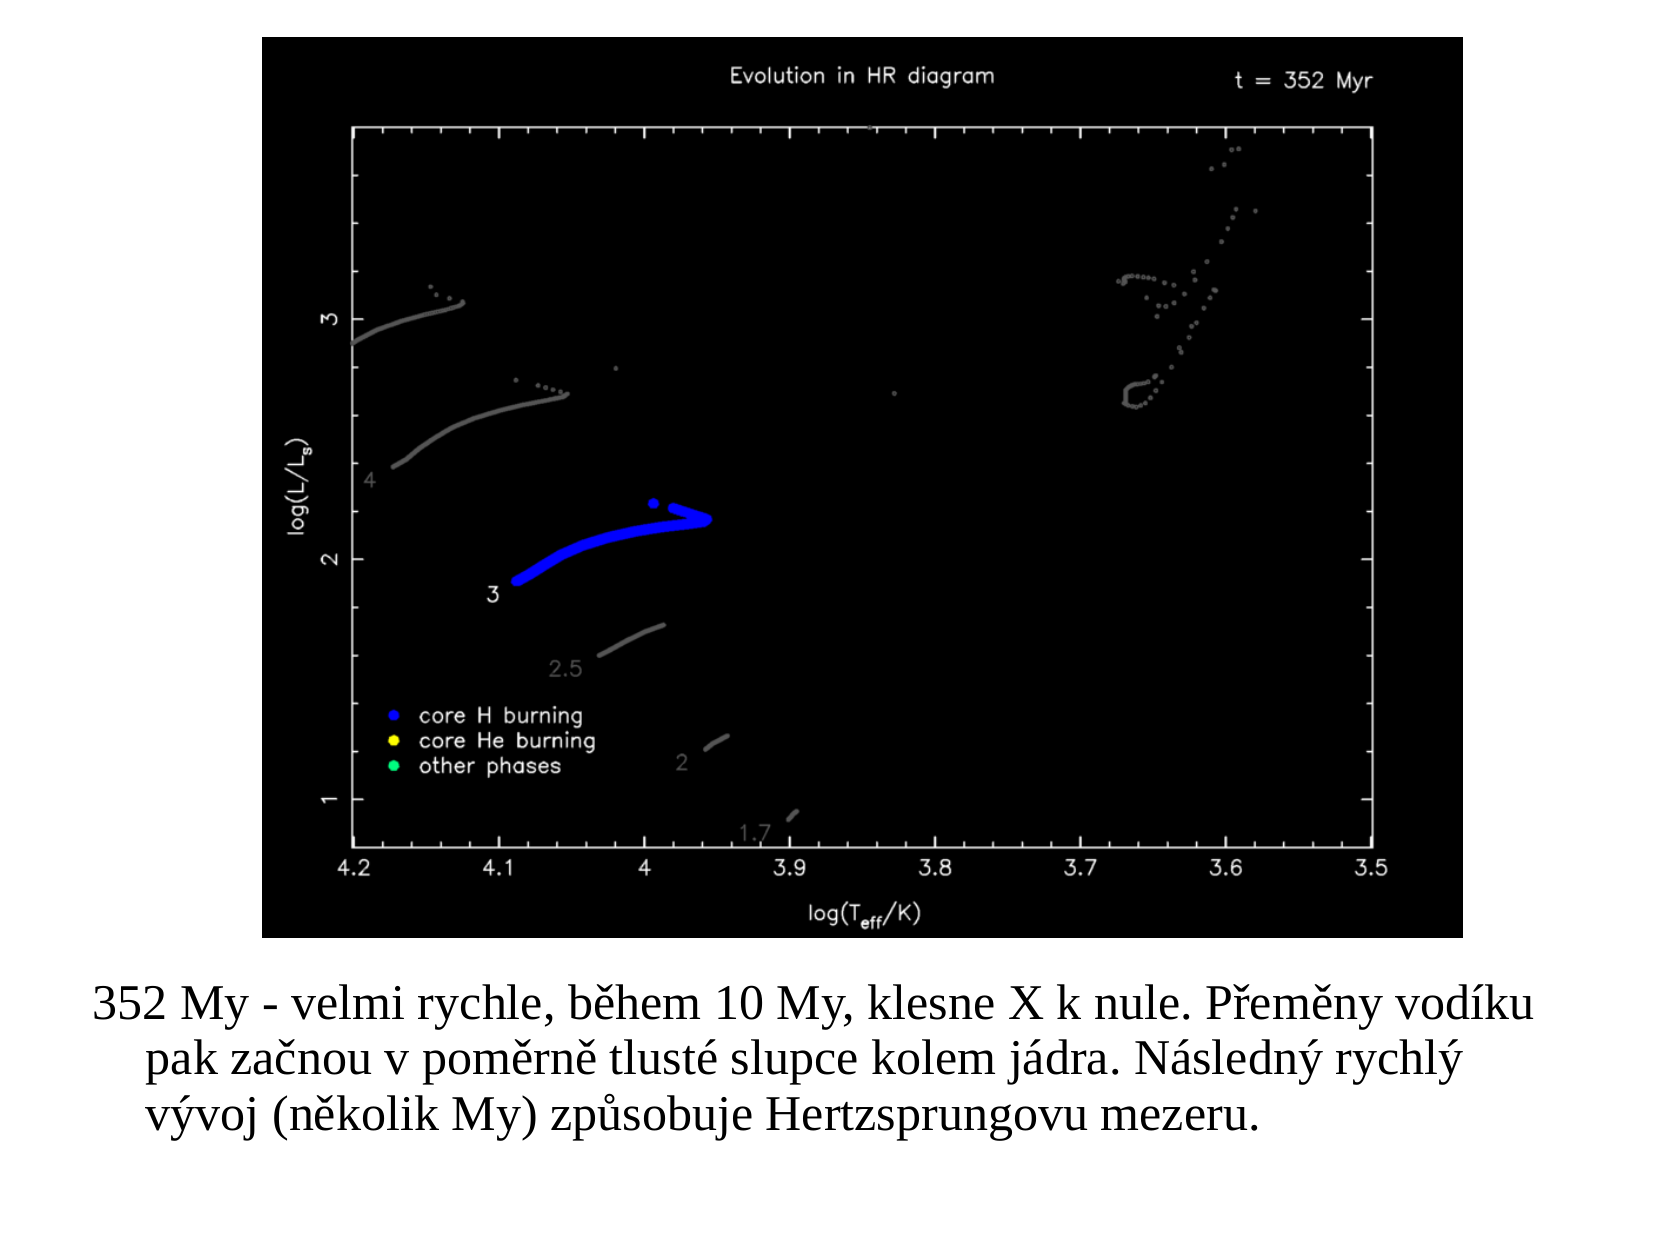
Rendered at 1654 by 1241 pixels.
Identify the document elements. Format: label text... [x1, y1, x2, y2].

list 352 My - velmi rychle, během 10 My, klesne X k nule. Přeměny vodíku pak začnou v poměrně tlusté slupce kolem jádra. Následný rychlý vývoj (několik My) způsobuje Hertzsprungovu mezeru. [75, 975, 1564, 1141]
picture [262, 37, 1463, 938]
